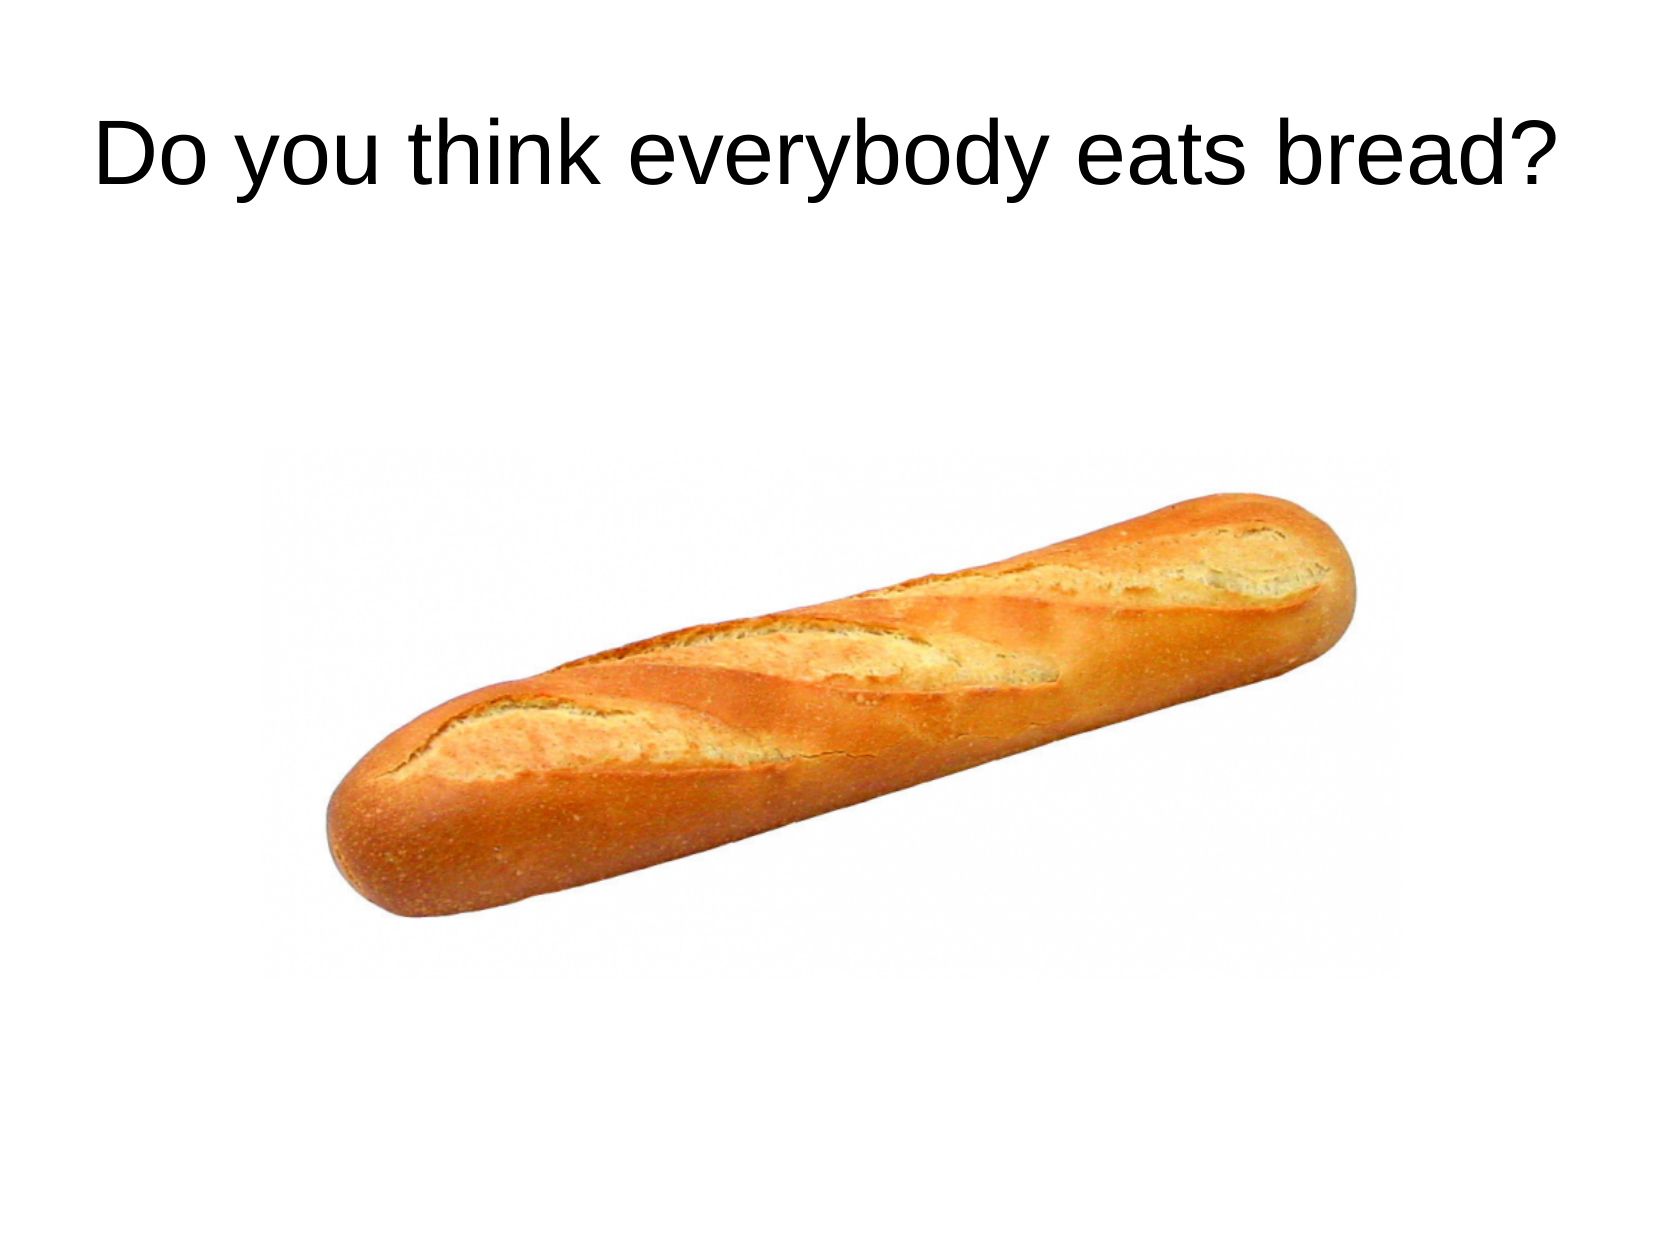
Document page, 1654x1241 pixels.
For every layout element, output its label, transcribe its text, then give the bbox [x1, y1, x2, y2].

picture [248, 295, 1416, 1134]
title Do you think everybody eats bread? [82, 49, 1571, 257]
